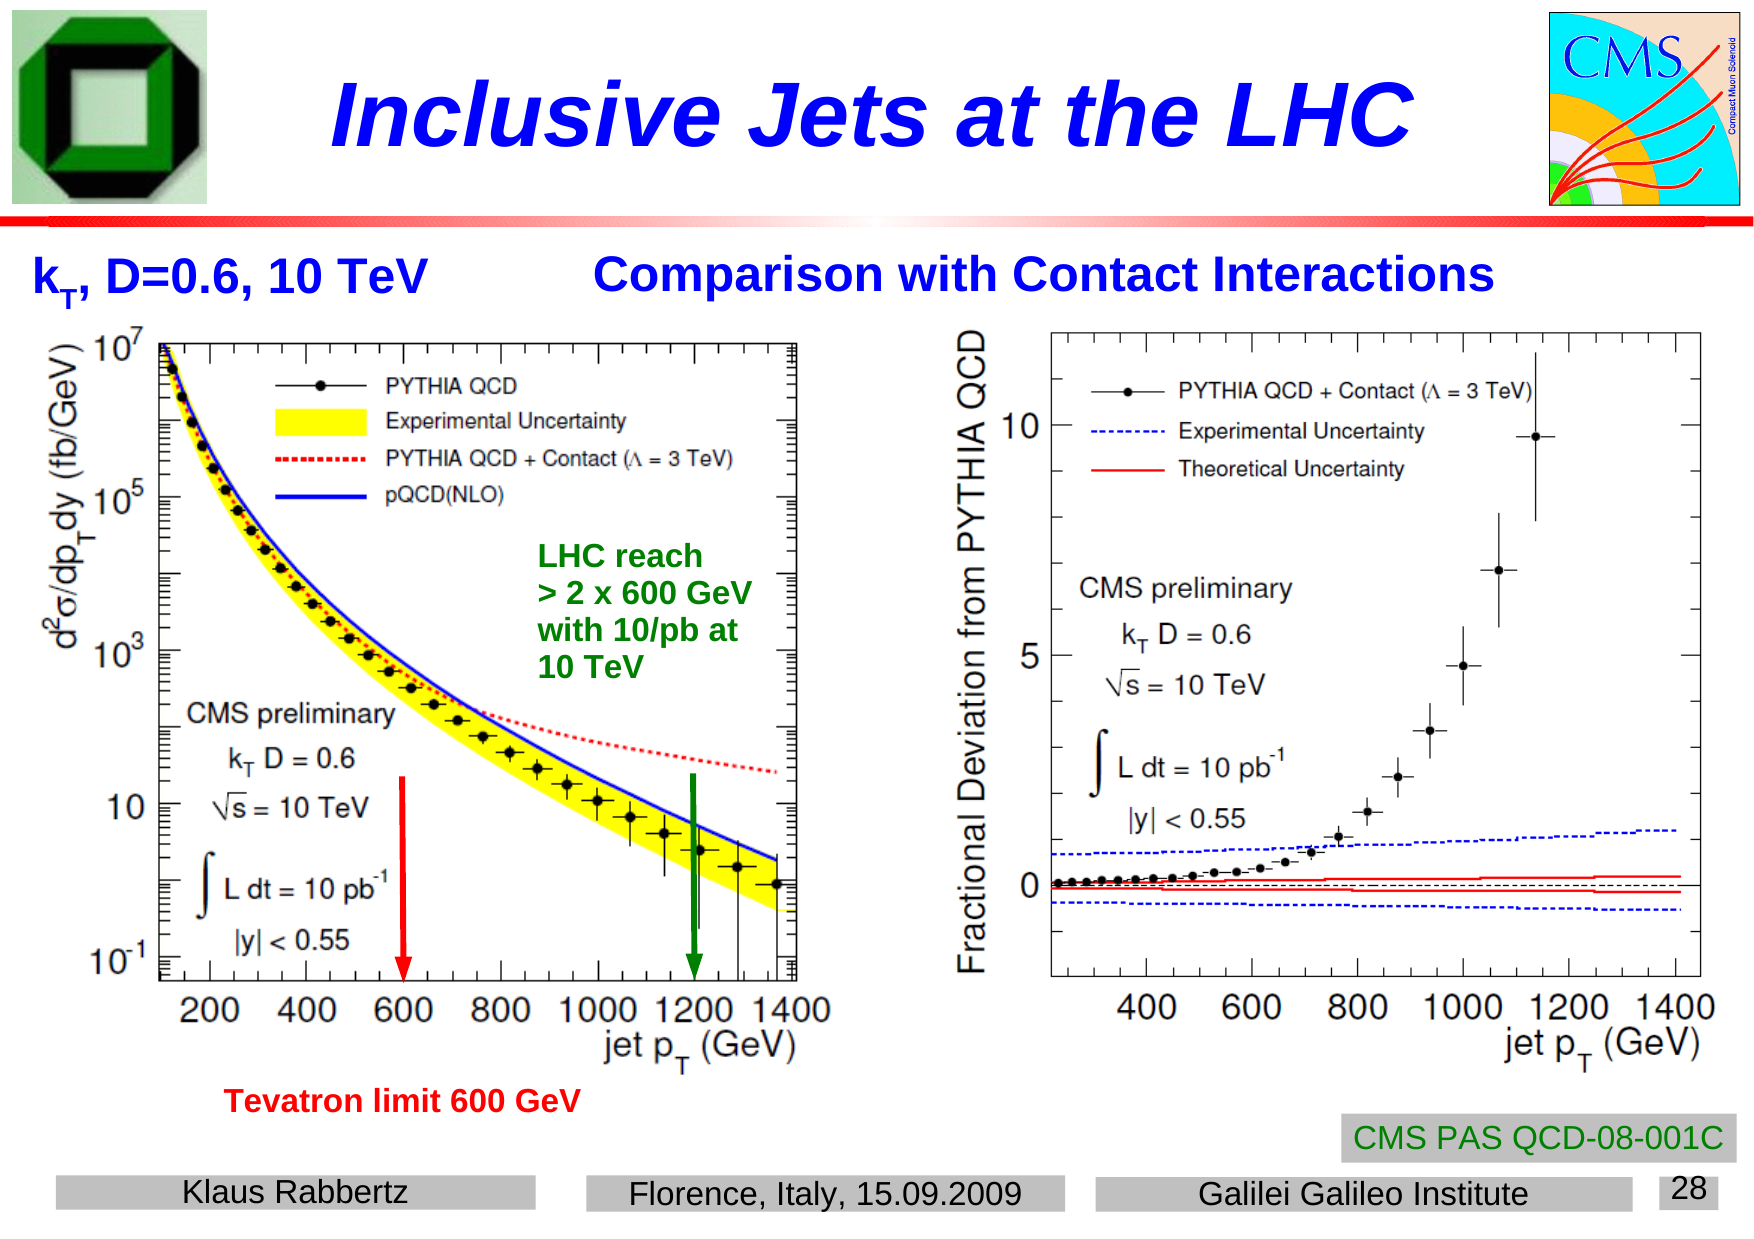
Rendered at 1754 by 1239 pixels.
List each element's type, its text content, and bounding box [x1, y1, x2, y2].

picture [12, 10, 207, 204]
text_box LHC reach > 2 x 600 GeV with 10/pb at 10 TeV [525, 531, 765, 697]
picture [950, 317, 1725, 1081]
text_box Tevatron limit 600 GeV [211, 1081, 593, 1128]
text_box kT, D=0.6, 10 TeV [19, 242, 441, 324]
text_box Comparison with Contact Interactions [581, 239, 1509, 309]
text_box CMS PAS QCD-08-001C [1341, 1113, 1737, 1163]
picture [40, 319, 838, 1081]
picture [1548, 11, 1741, 206]
title Inclusive Jets at the LHC [220, 27, 1525, 202]
